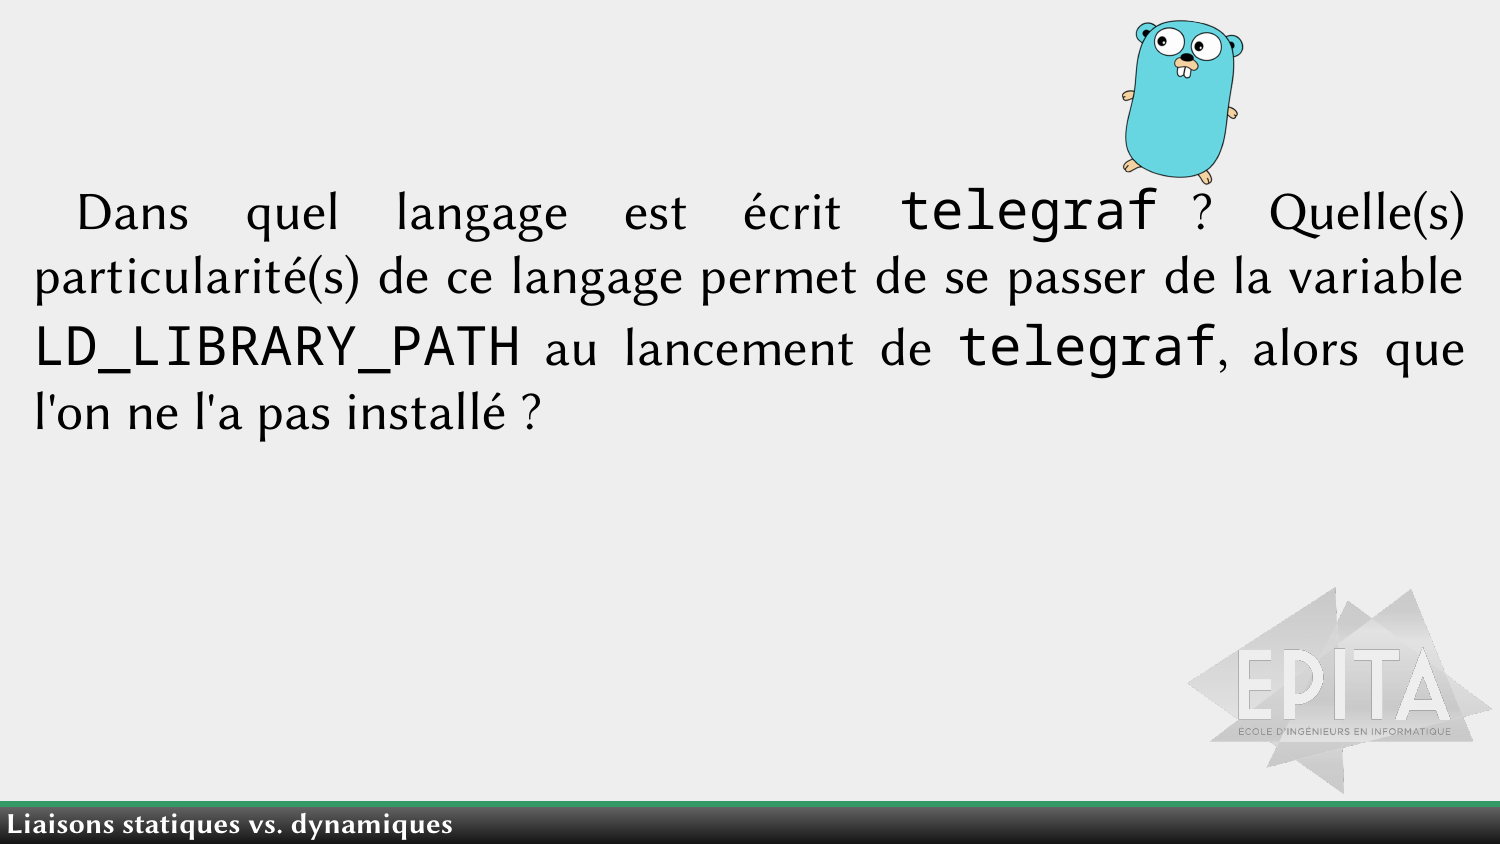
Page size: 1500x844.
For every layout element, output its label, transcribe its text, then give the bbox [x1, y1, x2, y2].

picture [1109, 11, 1252, 190]
picture [1187, 587, 1492, 794]
title Liaisons statiques vs. dynamiques [5, 801, 1075, 844]
list Dans quel langage est écrit telegraf ? Quelle(s) particularité(s) de ce langage permet de se passer de la variable LD_LIBRARY_PATH au lancement de telegraf, alors que l'on ne l'a pas installé ? [33, 165, 1467, 449]
